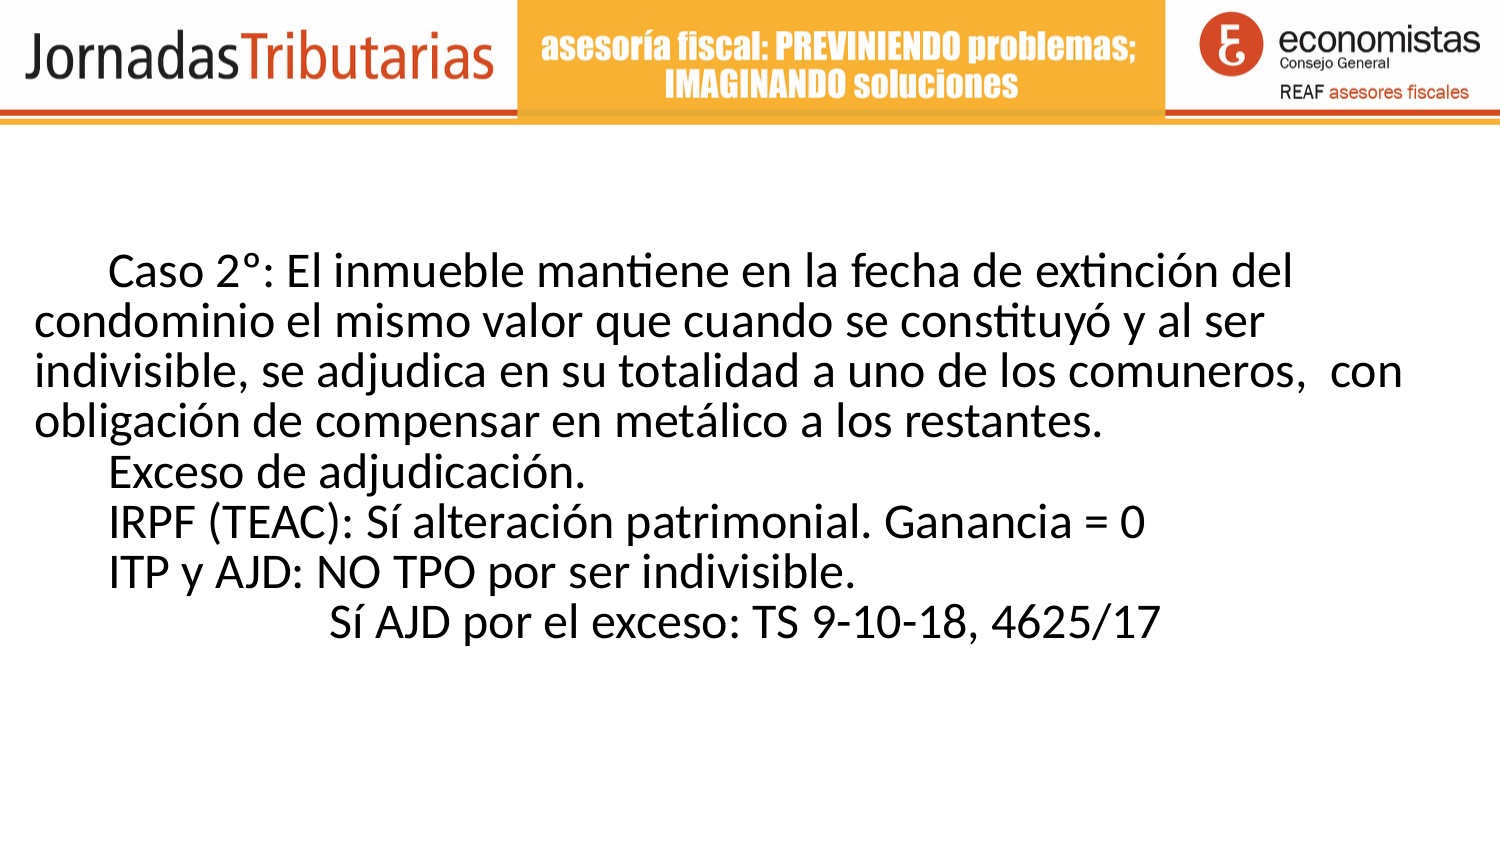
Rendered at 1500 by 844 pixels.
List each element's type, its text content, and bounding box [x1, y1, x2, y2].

text_box Caso 2º: El inmueble mantiene en la fecha de extinción del condominio el mismo valor que cuando se constituyó y al ser indivisible, se adjudica en su totalidad a uno de los comuneros, con obligación de compensar en metálico a los restantes. Exceso de adjudicación. IRPF (TEAC): Sí alteración patrimonial. Ganancia = 0 ITP y AJD: NO TPO por ser indivisible. Sí AJD por el exceso: TS 9-10-18, 4625/17 [19, 235, 1500, 739]
picture [0, 0, 1500, 129]
